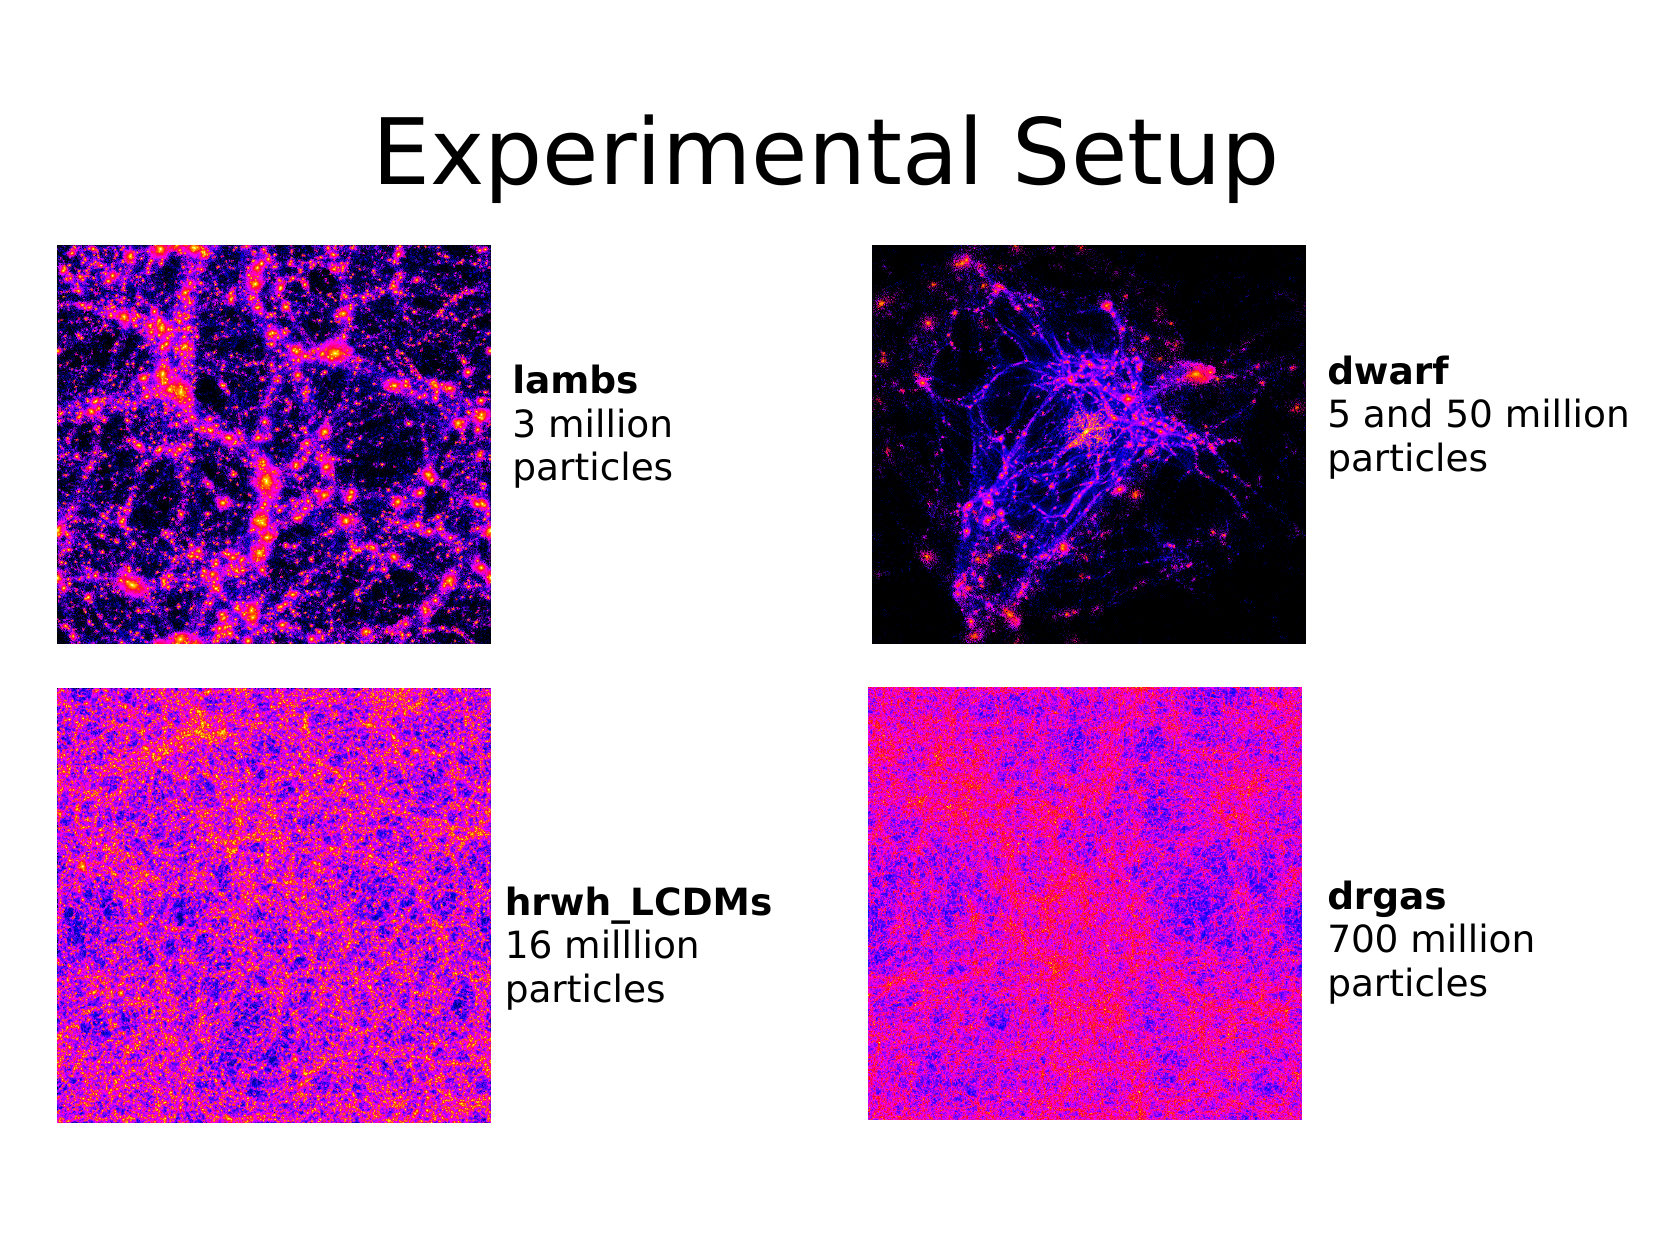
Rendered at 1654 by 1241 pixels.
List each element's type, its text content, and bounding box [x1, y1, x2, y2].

text_box lambs 3 million particles [497, 351, 1021, 614]
title Experimental Setup [82, 56, 1571, 250]
picture [868, 687, 1302, 1120]
picture [57, 245, 491, 645]
picture [57, 688, 491, 1123]
text_box hrwh_LCDMs 16 milllion particles [490, 873, 801, 1019]
text_box dwarf 5 and 50 million particles [1312, 342, 1654, 488]
picture [872, 245, 1306, 645]
text_box drgas 700 million particles [1312, 867, 1563, 1013]
